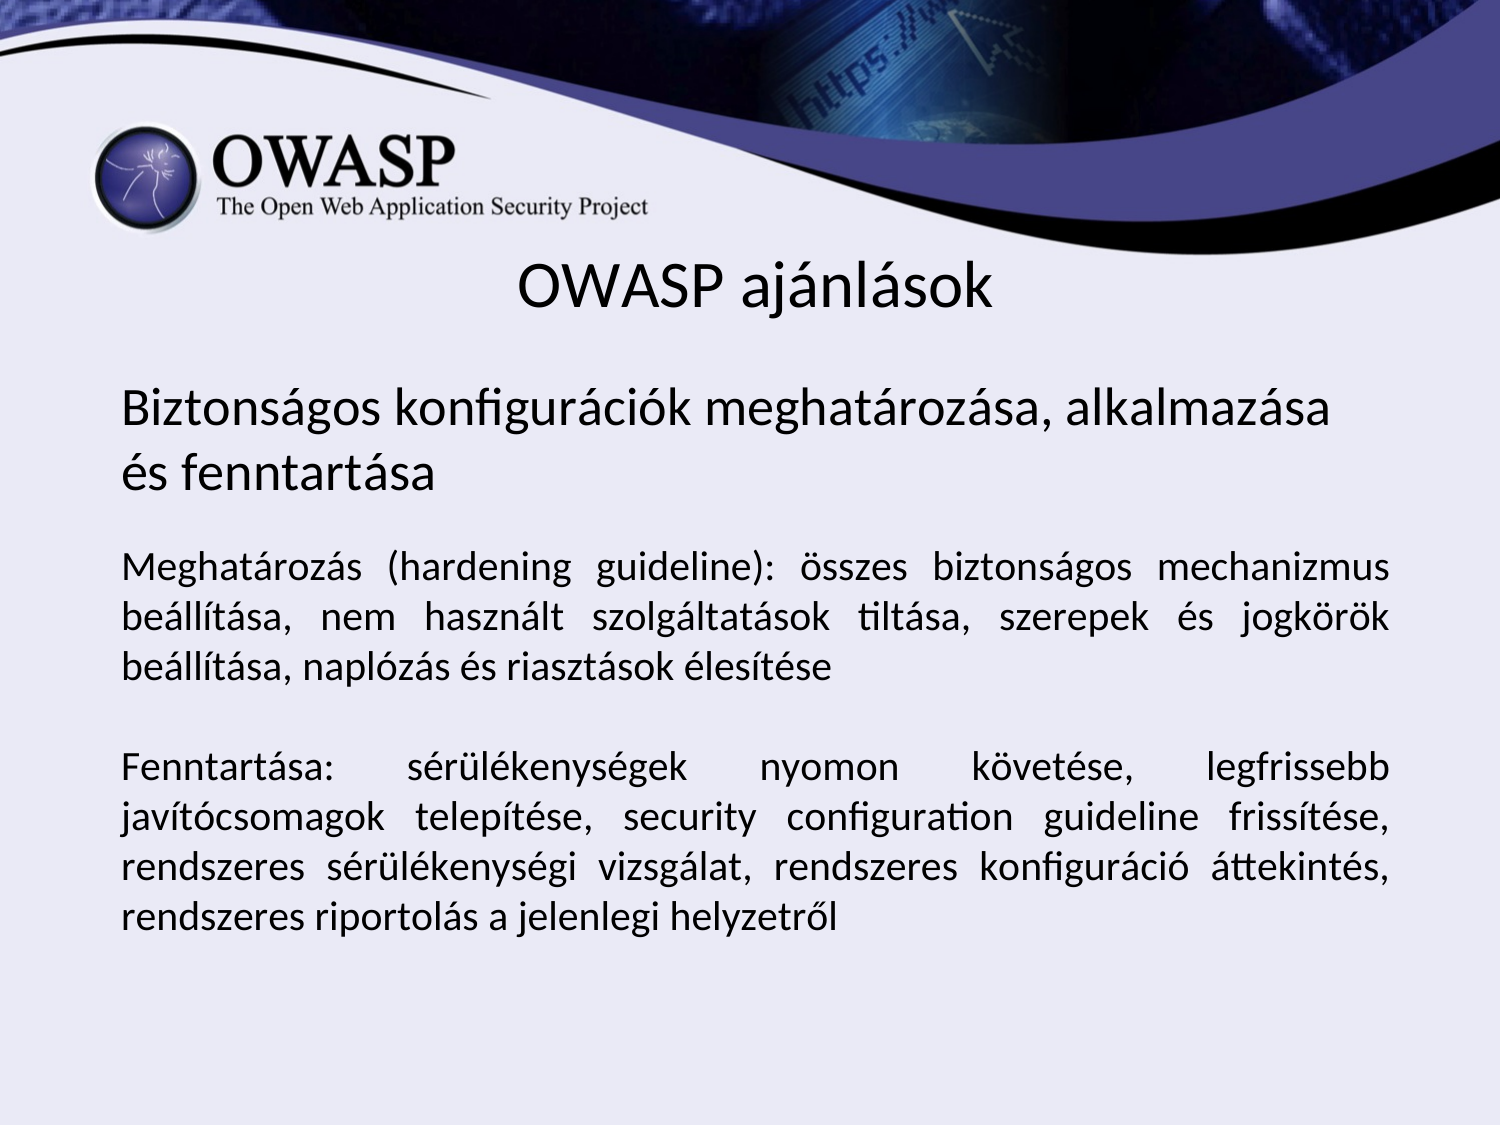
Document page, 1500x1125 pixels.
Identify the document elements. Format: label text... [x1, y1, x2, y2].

picture [0, 0, 1500, 1125]
text_box OWASP ajánlások Biztonságos konfigurációk meghatározása, alkalmazása és fenntartása Meghatározás (hardening guideline): összes biztonságos mechanizmus beállítása, nem használt szolgáltatások tiltása, szerepek és jogkörök beállítása, naplózás és riasztások élesítése Fenntartása: sérülékenységek nyomon követése, legfrissebb javítócsomagok telepítése, security configuration guideline frissítése, rendszeres sérülékenységi vizsgálat, rendszeres konfiguráció áttekintés, rendszeres riportolás a jelenlegi helyzetről [106, 233, 1406, 1047]
